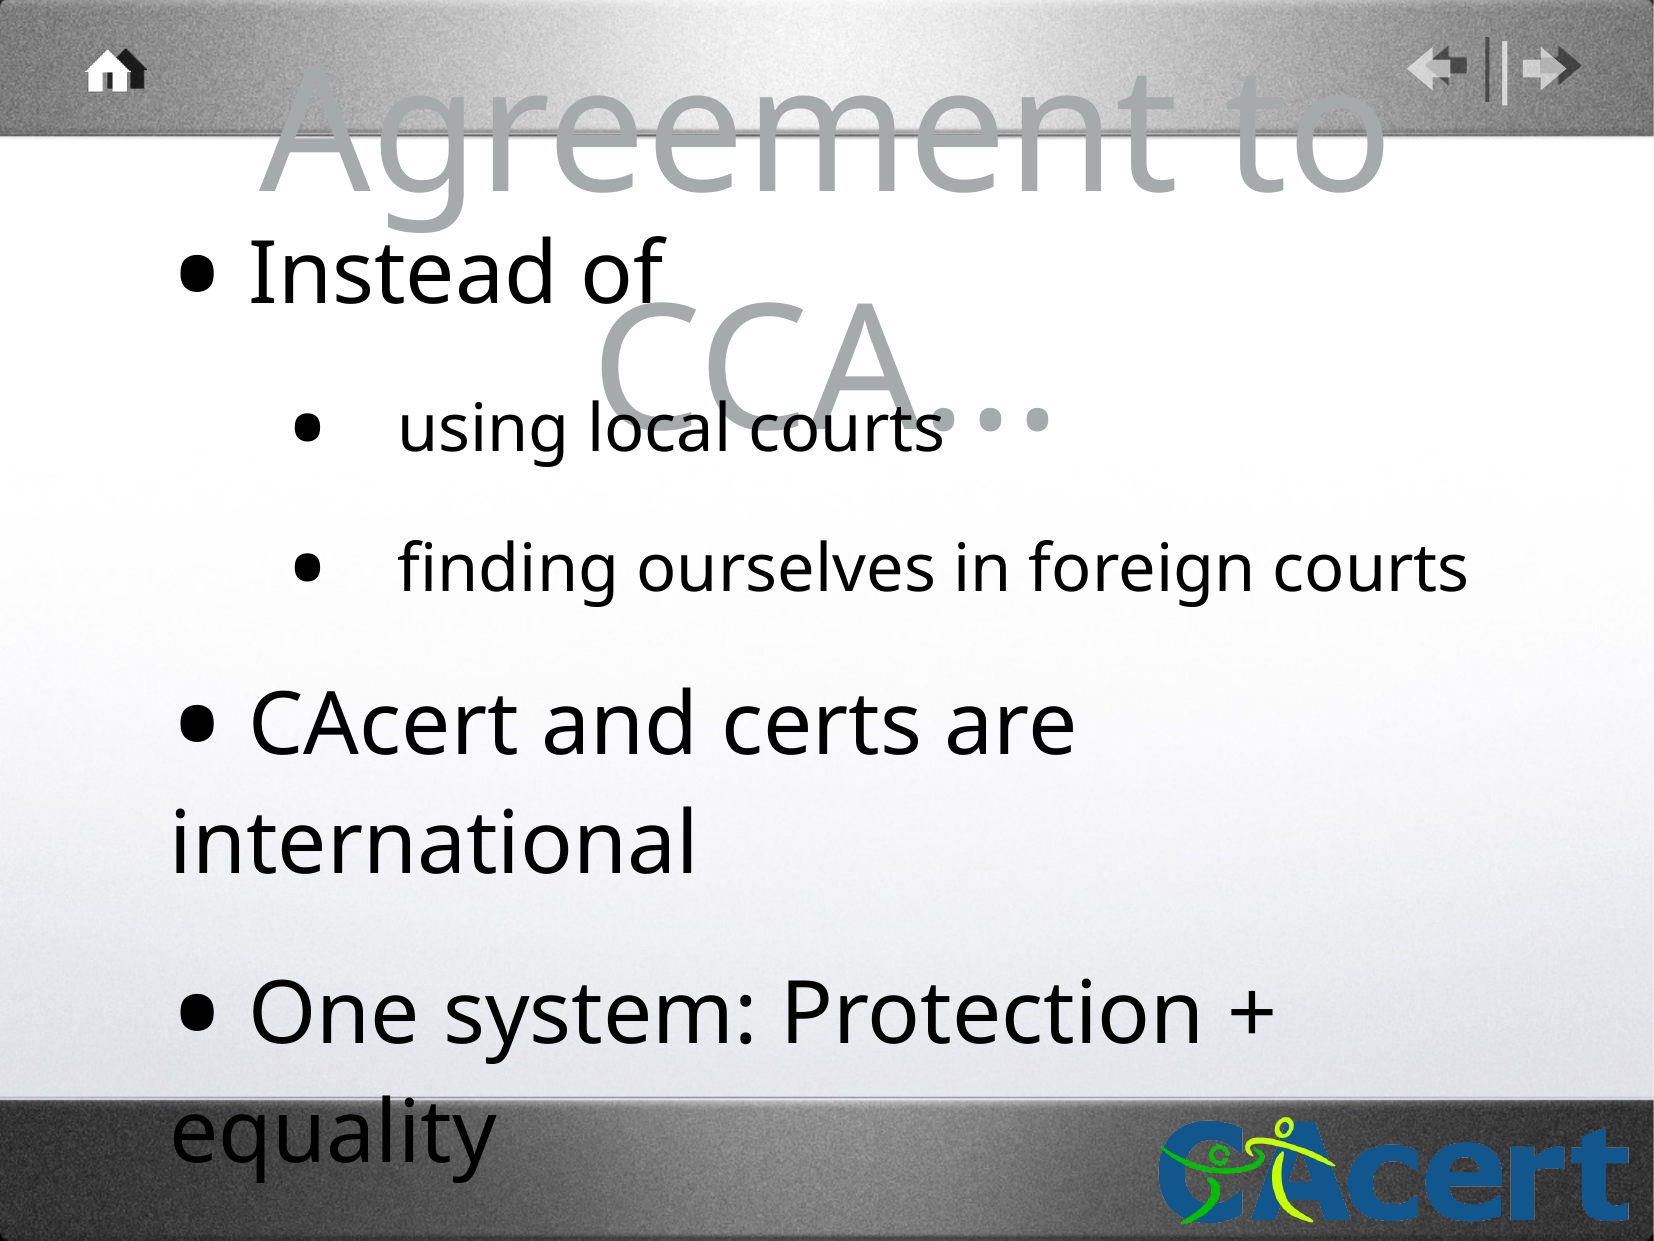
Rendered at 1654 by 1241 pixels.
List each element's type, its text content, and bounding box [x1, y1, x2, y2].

list Instead of using local courts finding ourselves in foreign courts CAcert and certs are international One system: Protection + equality [161, 335, 1493, 1063]
picture [0, 0, 1654, 1241]
title Agreement to CCA... [161, 33, 1493, 335]
